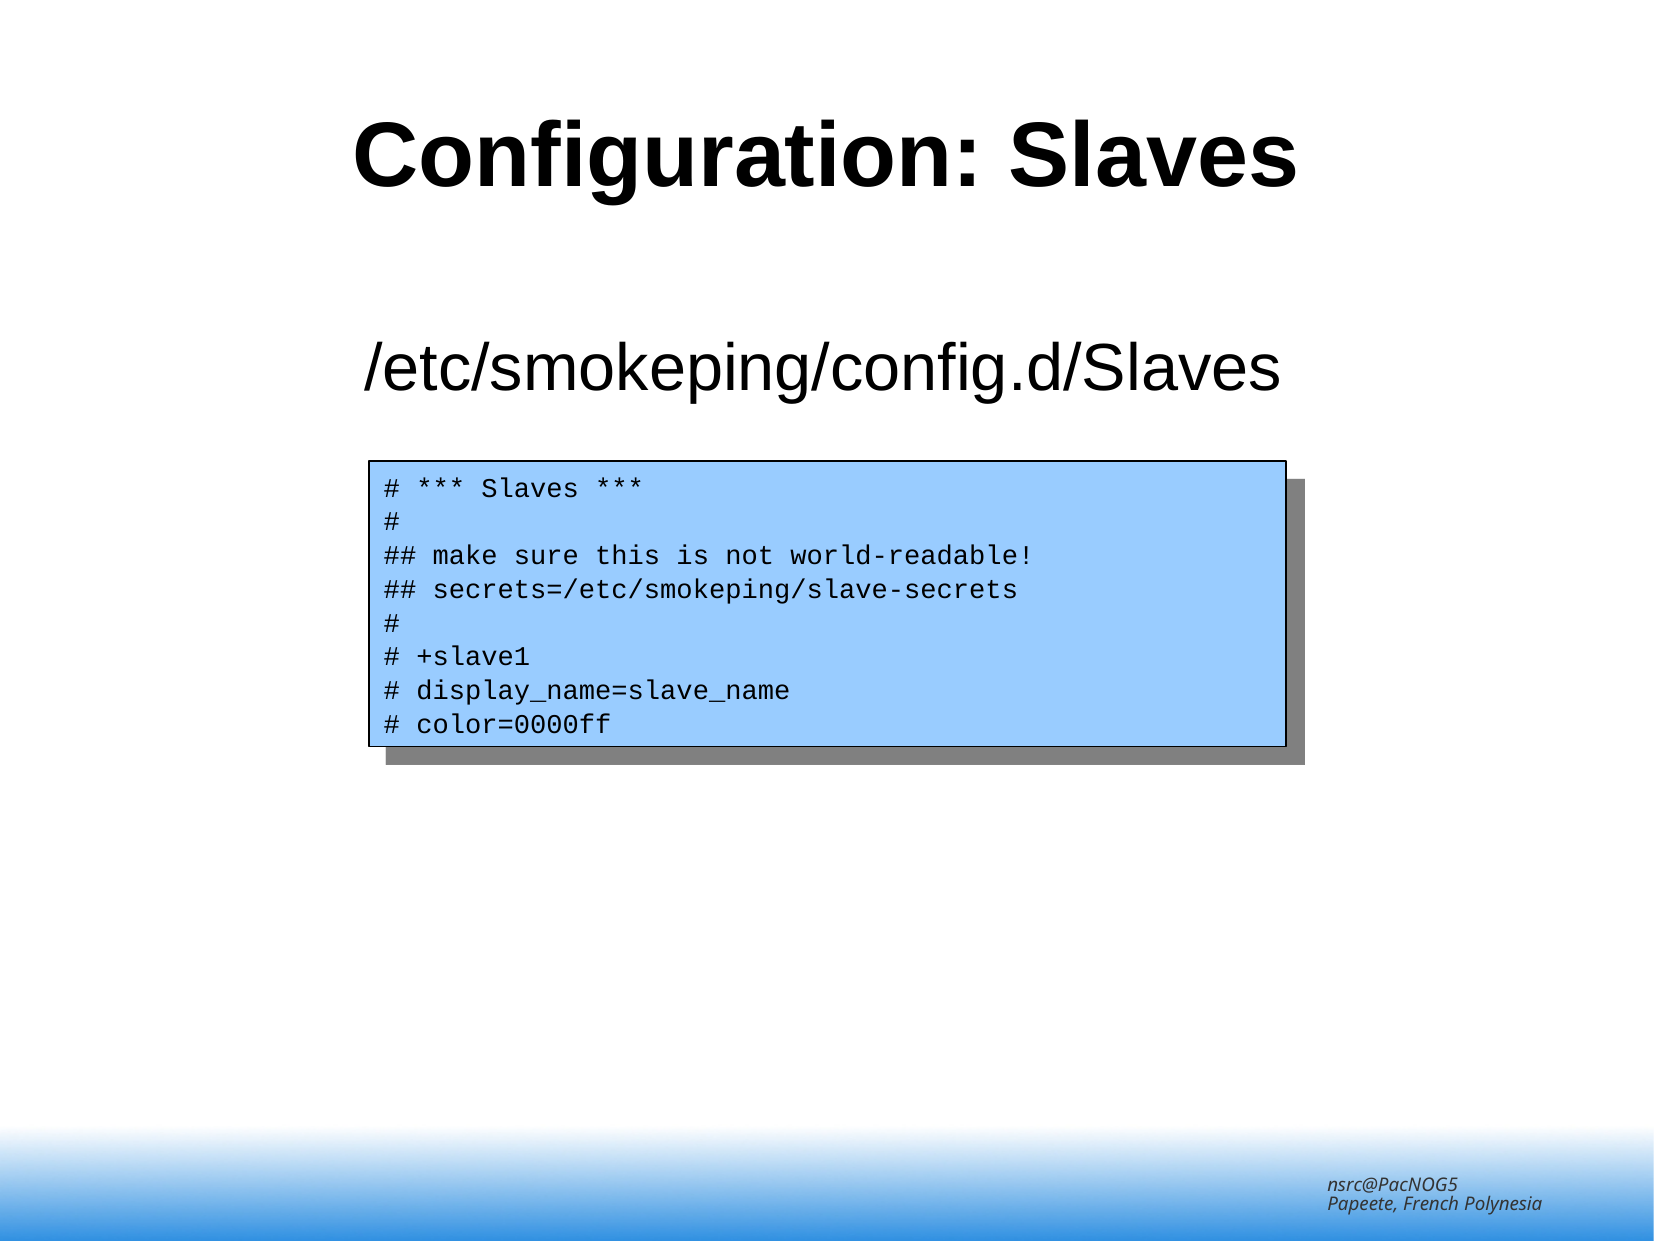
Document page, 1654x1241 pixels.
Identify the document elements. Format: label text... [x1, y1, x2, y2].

picture [0, 1124, 1654, 1241]
title Configuration: Slaves [82, 49, 1571, 257]
text_box /etc/smokeping/config.d/Slaves [349, 313, 1301, 412]
text_box # *** Slaves *** # ## make sure this is not world-readable! ## secrets=/etc/smokeping/slave-secrets # # +slave1 # display_name=slave_name # color=0000ff [369, 461, 1286, 747]
